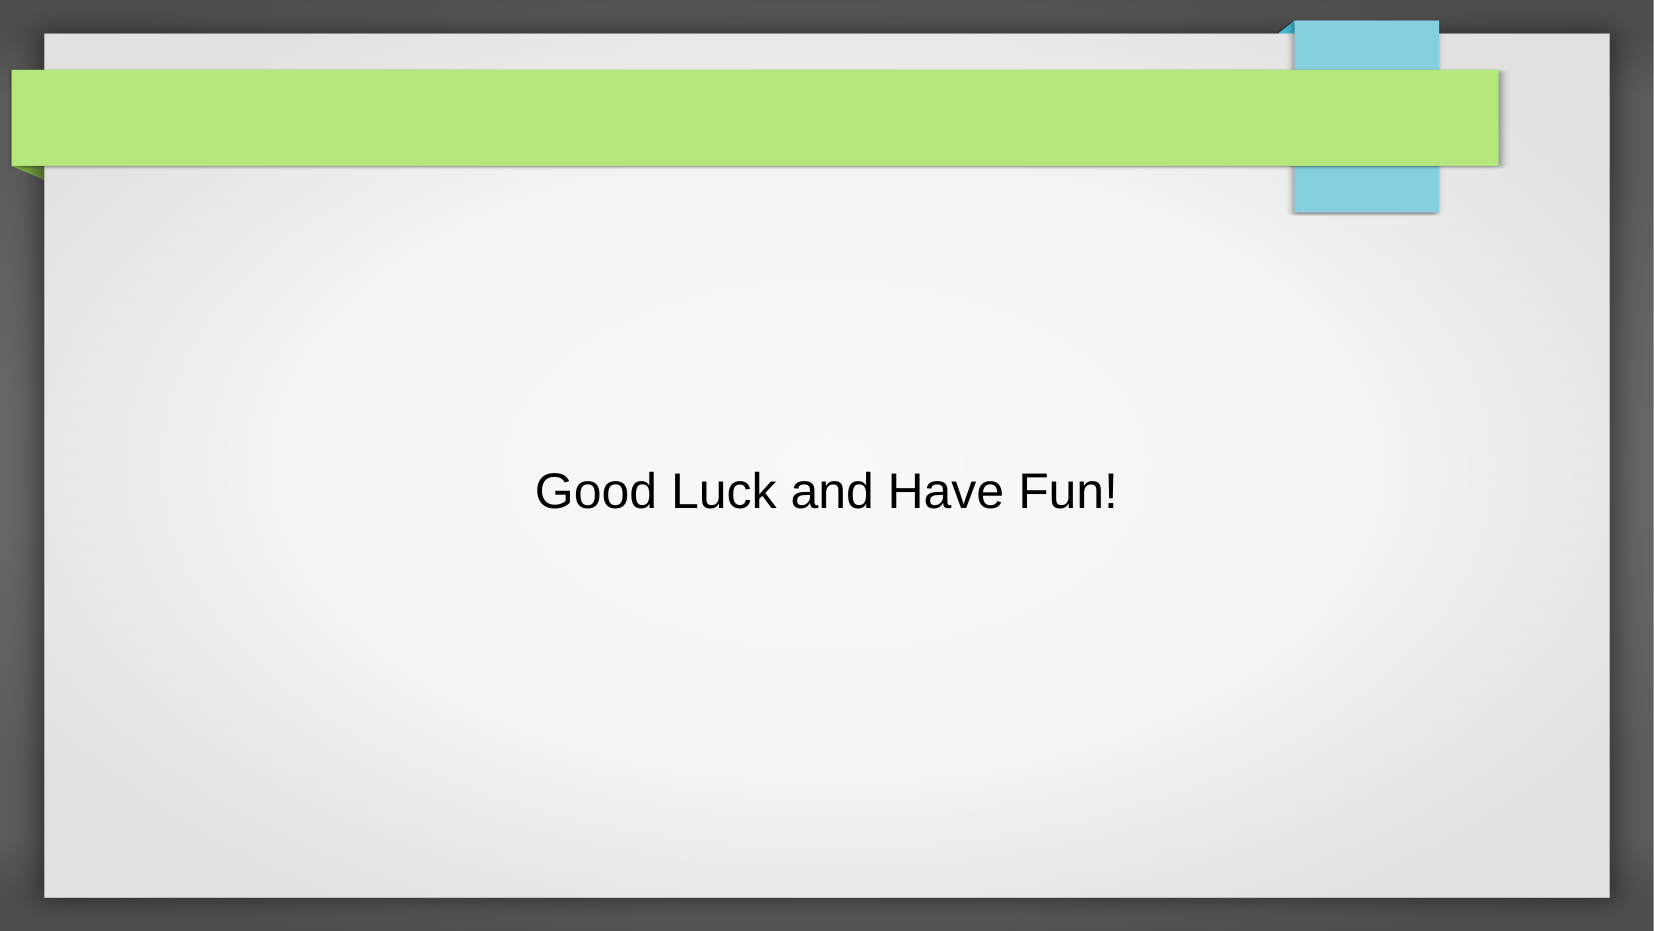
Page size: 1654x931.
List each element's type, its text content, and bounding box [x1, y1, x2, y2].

picture [0, 0, 1654, 931]
subtitle Good Luck and Have Fun! [82, 221, 1571, 761]
